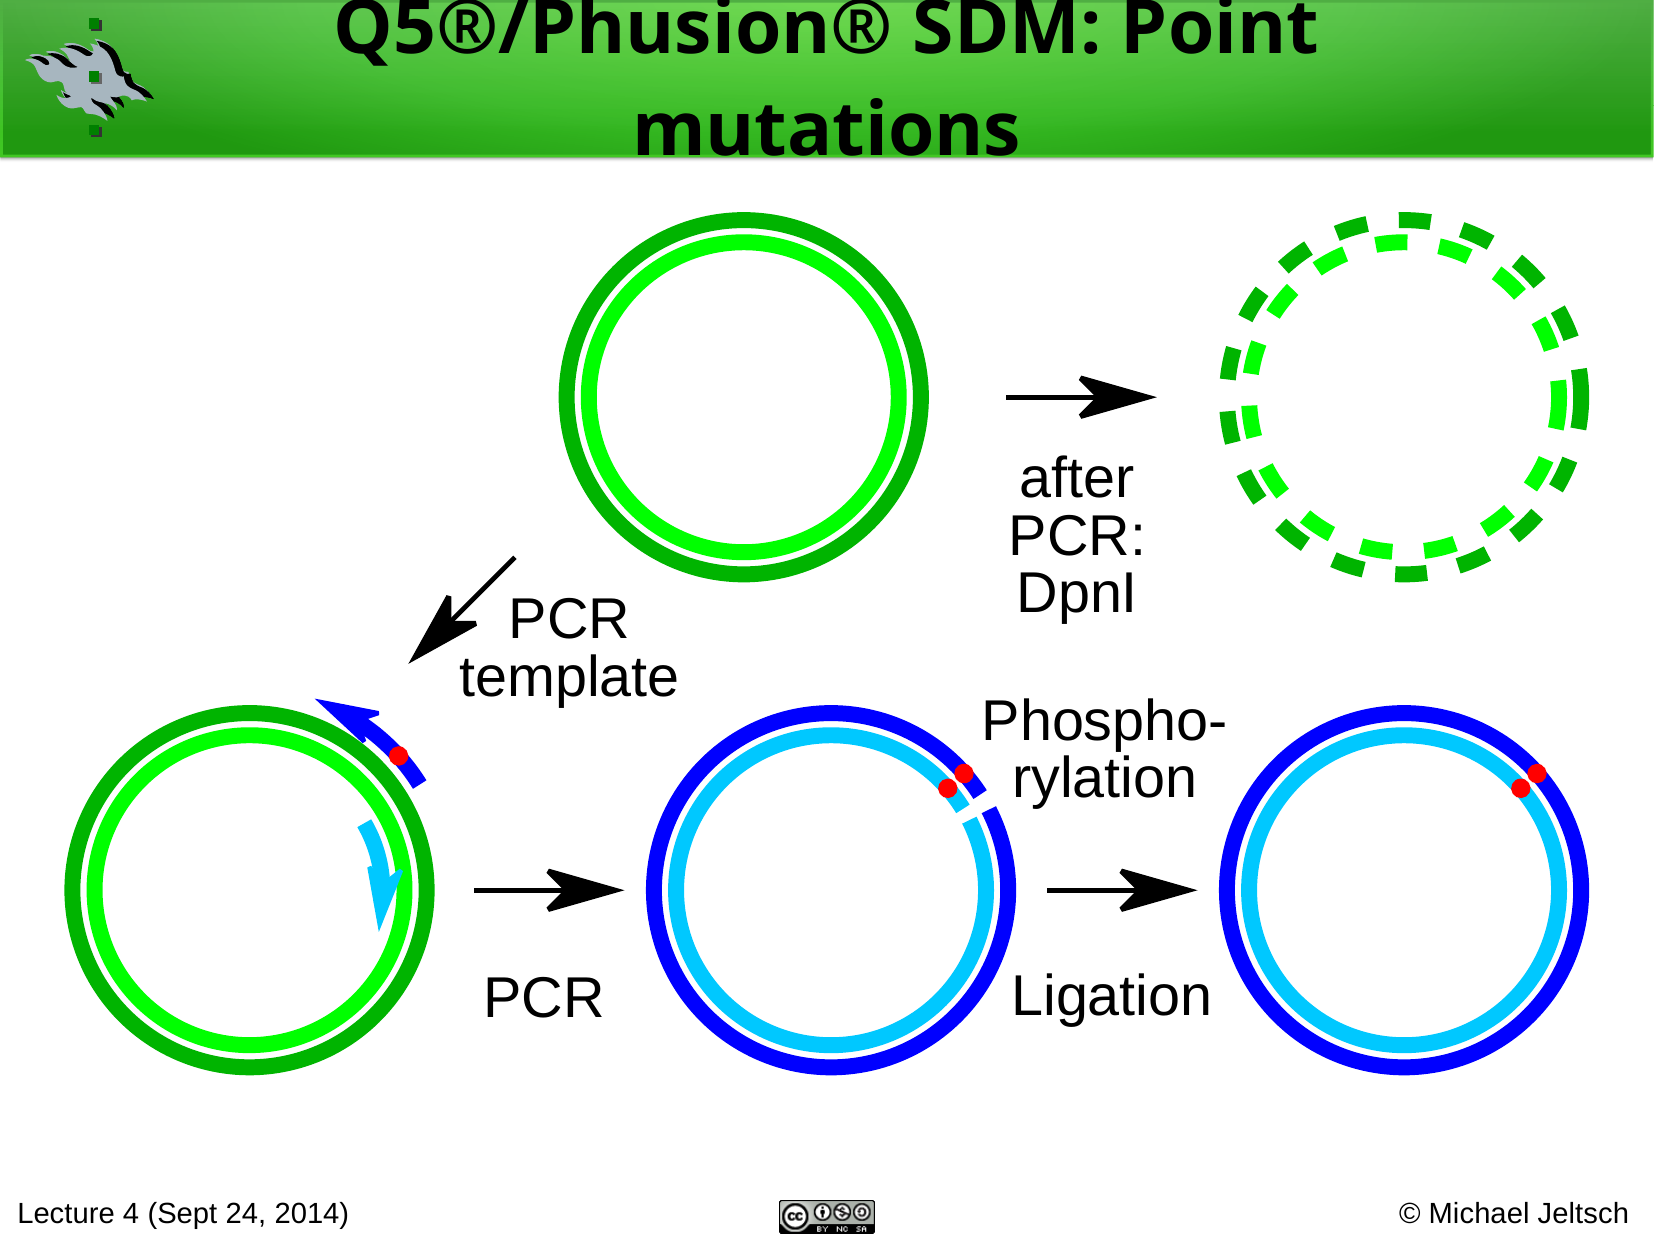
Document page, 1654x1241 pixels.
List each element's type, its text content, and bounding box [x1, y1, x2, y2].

picture [64, 212, 1590, 1076]
title Q5®/Phusion® SDM: Point mutations [176, 30, 1478, 121]
picture [779, 1200, 875, 1234]
